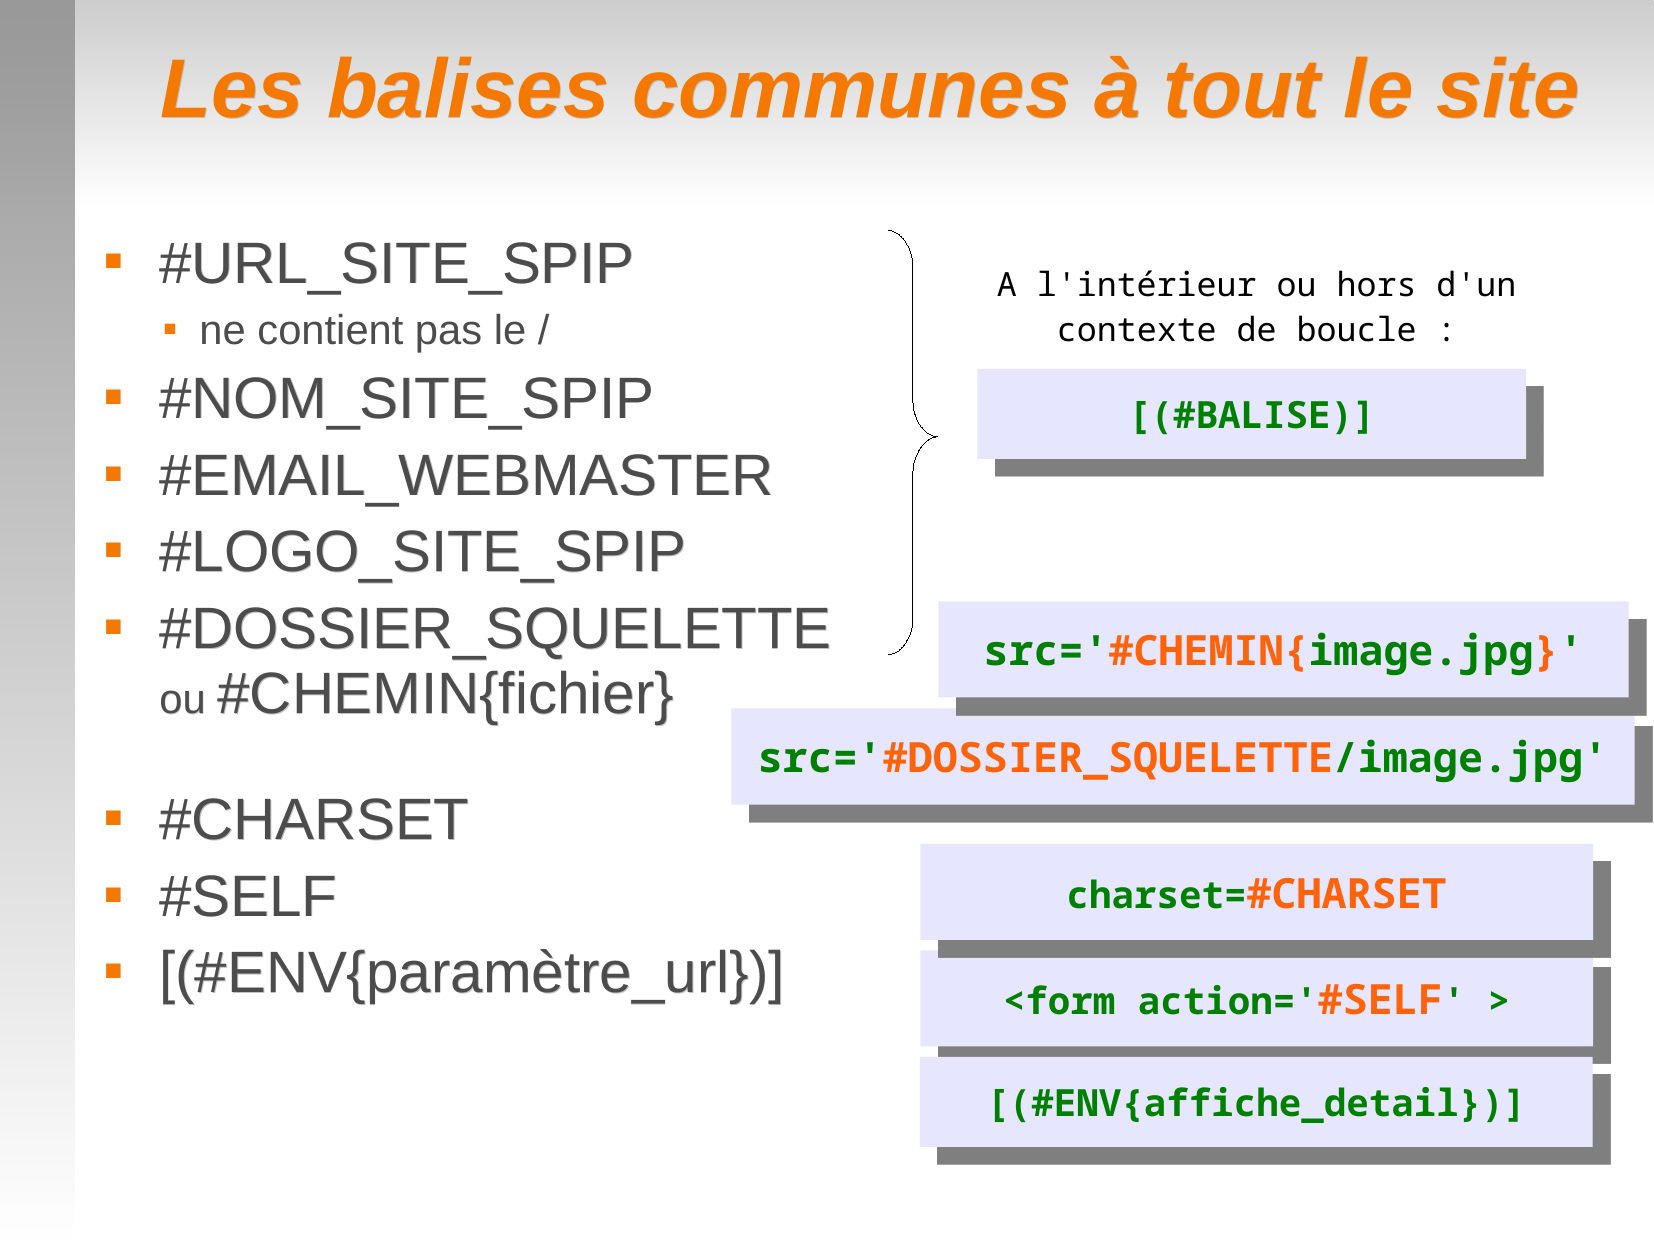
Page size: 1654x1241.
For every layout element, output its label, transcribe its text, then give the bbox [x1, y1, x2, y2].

text_box [(#ENV{affiche_detail})] [919, 1056, 1593, 1143]
text_box src='#DOSSIER_SQUELETTE/image.jpg' [731, 708, 1635, 798]
title Les balises communes à tout le site [88, 0, 1654, 178]
text_box <form action='#SELF' > [920, 950, 1594, 1040]
text_box charset=#CHARSET [920, 843, 1594, 933]
text_box src='#CHEMIN{image.jpg}' [938, 601, 1629, 691]
list #URL_SITE_SPIP ne contient pas le / #NOM_SITE_SPIP #EMAIL_WEBMASTER #LOGO_SITE_SPIP #DOSSIER_SQUELETTE ou #CHEMIN{fichier} #CHARSET #SELF [(#ENV{paramètre_url})] [88, 230, 1625, 1083]
